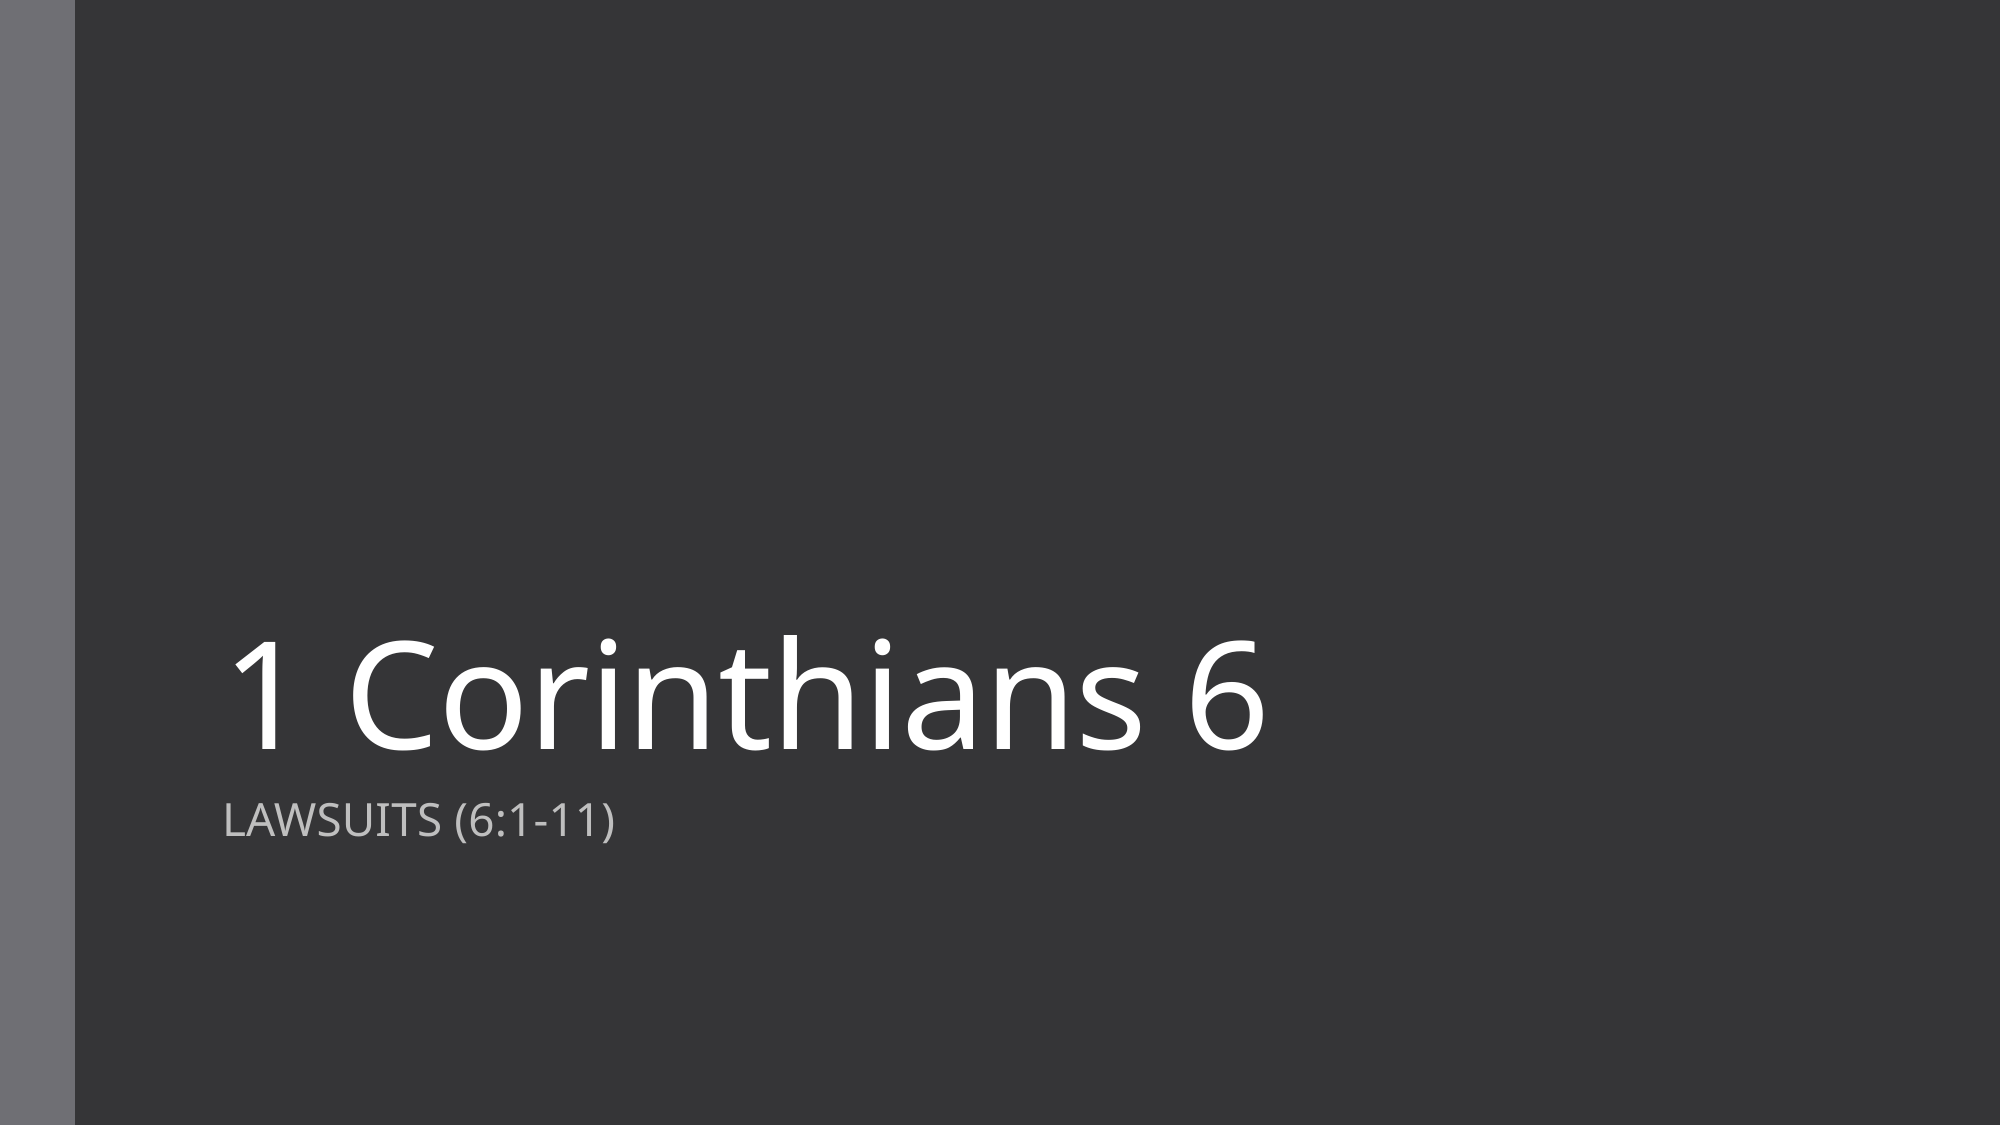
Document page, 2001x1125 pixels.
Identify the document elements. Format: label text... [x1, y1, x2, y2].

subtitle LAWSUITS (6:1-11) [206, 787, 1752, 1066]
title 1 Corinthians 6 [206, 124, 1752, 787]
